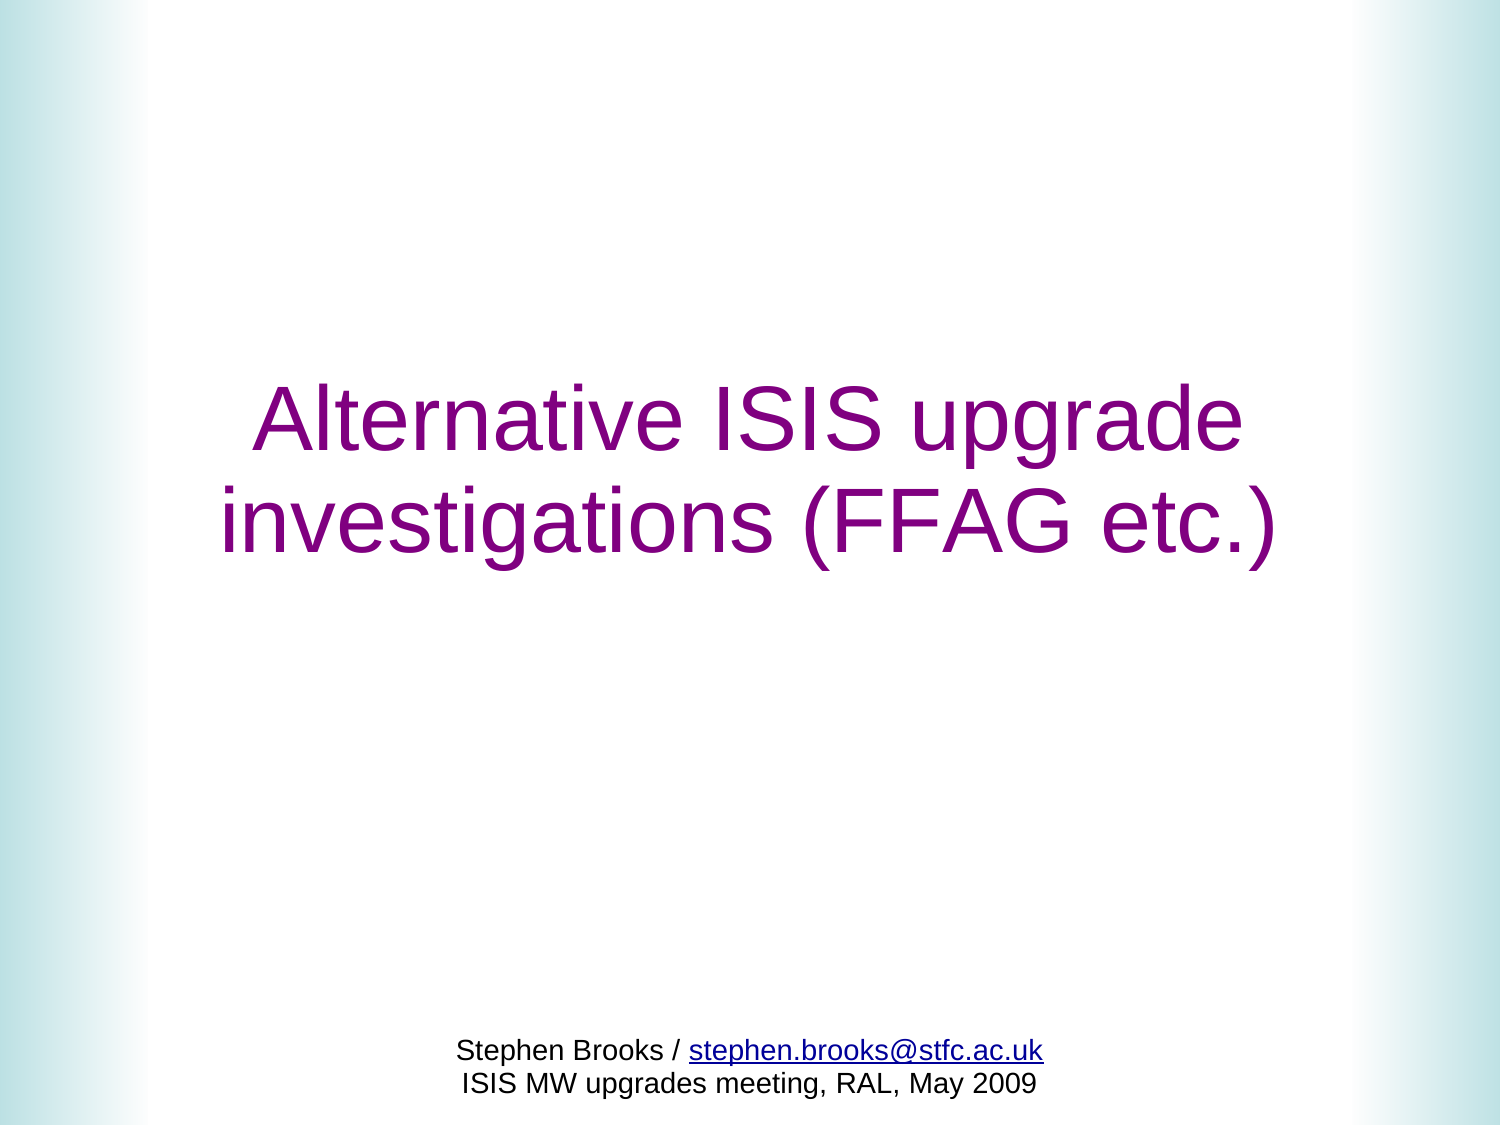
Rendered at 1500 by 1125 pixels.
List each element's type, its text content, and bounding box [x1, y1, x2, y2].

title Alternative ISIS upgrade investigations (FFAG etc.) [112, 349, 1388, 591]
